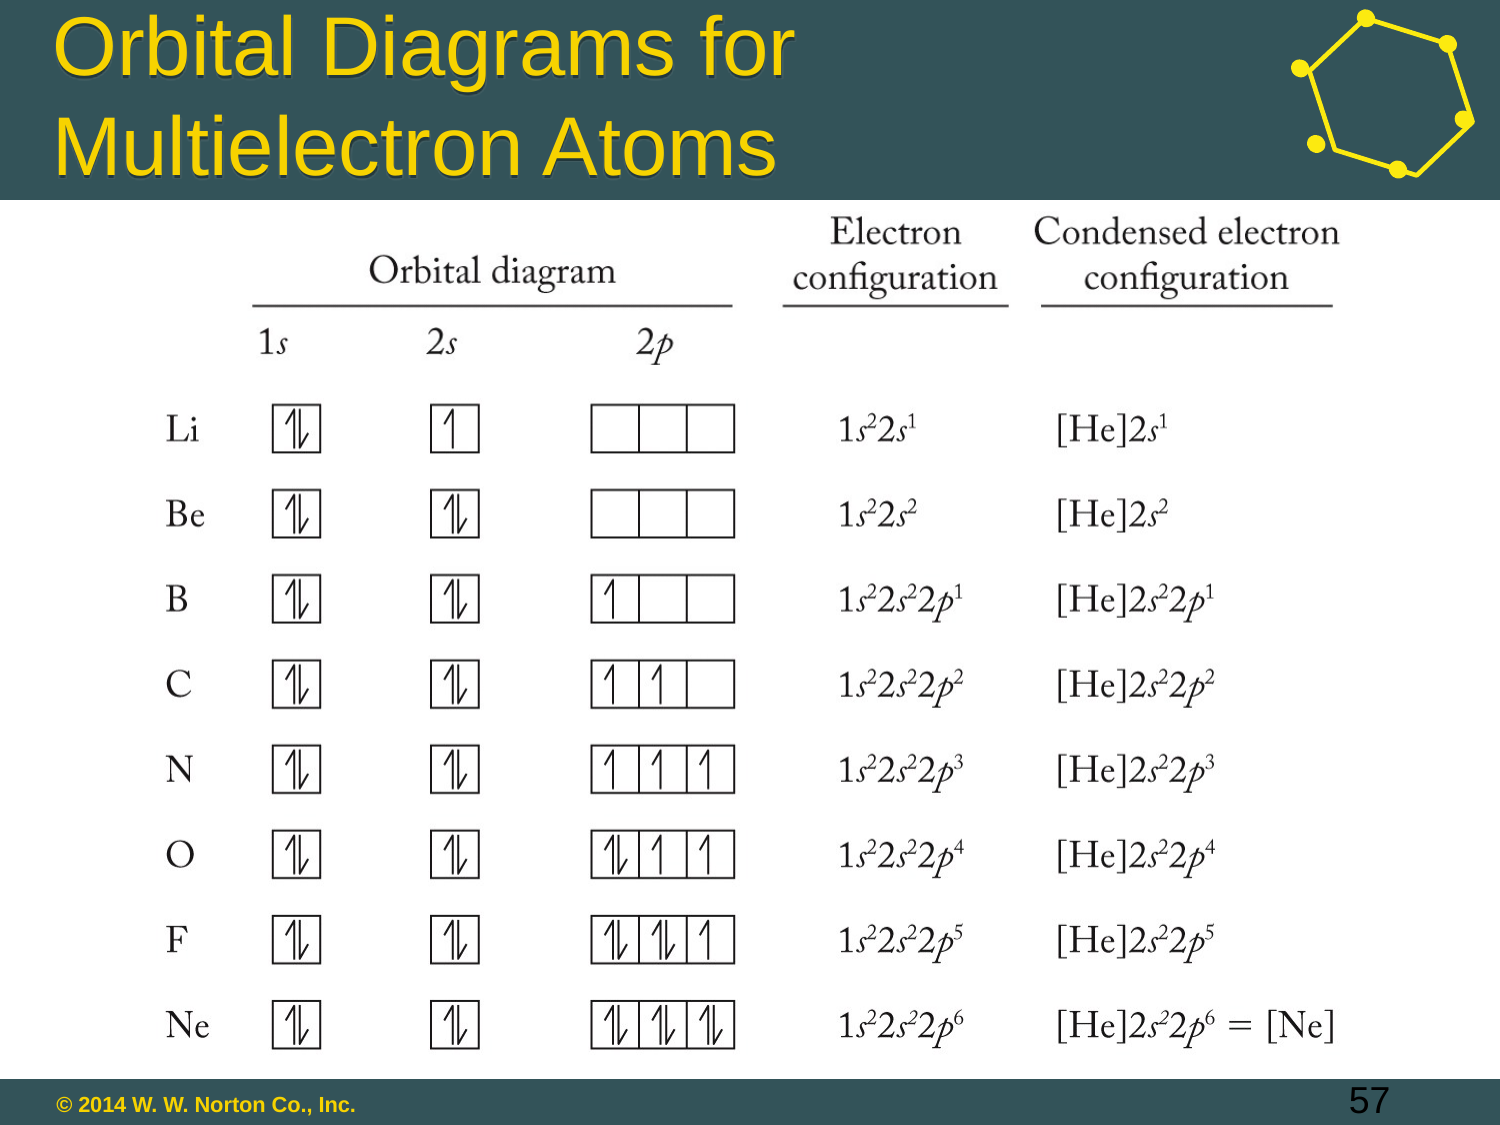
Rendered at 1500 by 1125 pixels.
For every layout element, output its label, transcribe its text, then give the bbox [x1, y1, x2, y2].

text_box <number> [1334, 1068, 1500, 1125]
title Orbital Diagrams for Multielectron Atoms [37, 4, 1118, 180]
picture [156, 384, 1343, 1063]
slide_number 7 - <number> [112, 1012, 250, 1088]
picture [132, 203, 1361, 365]
